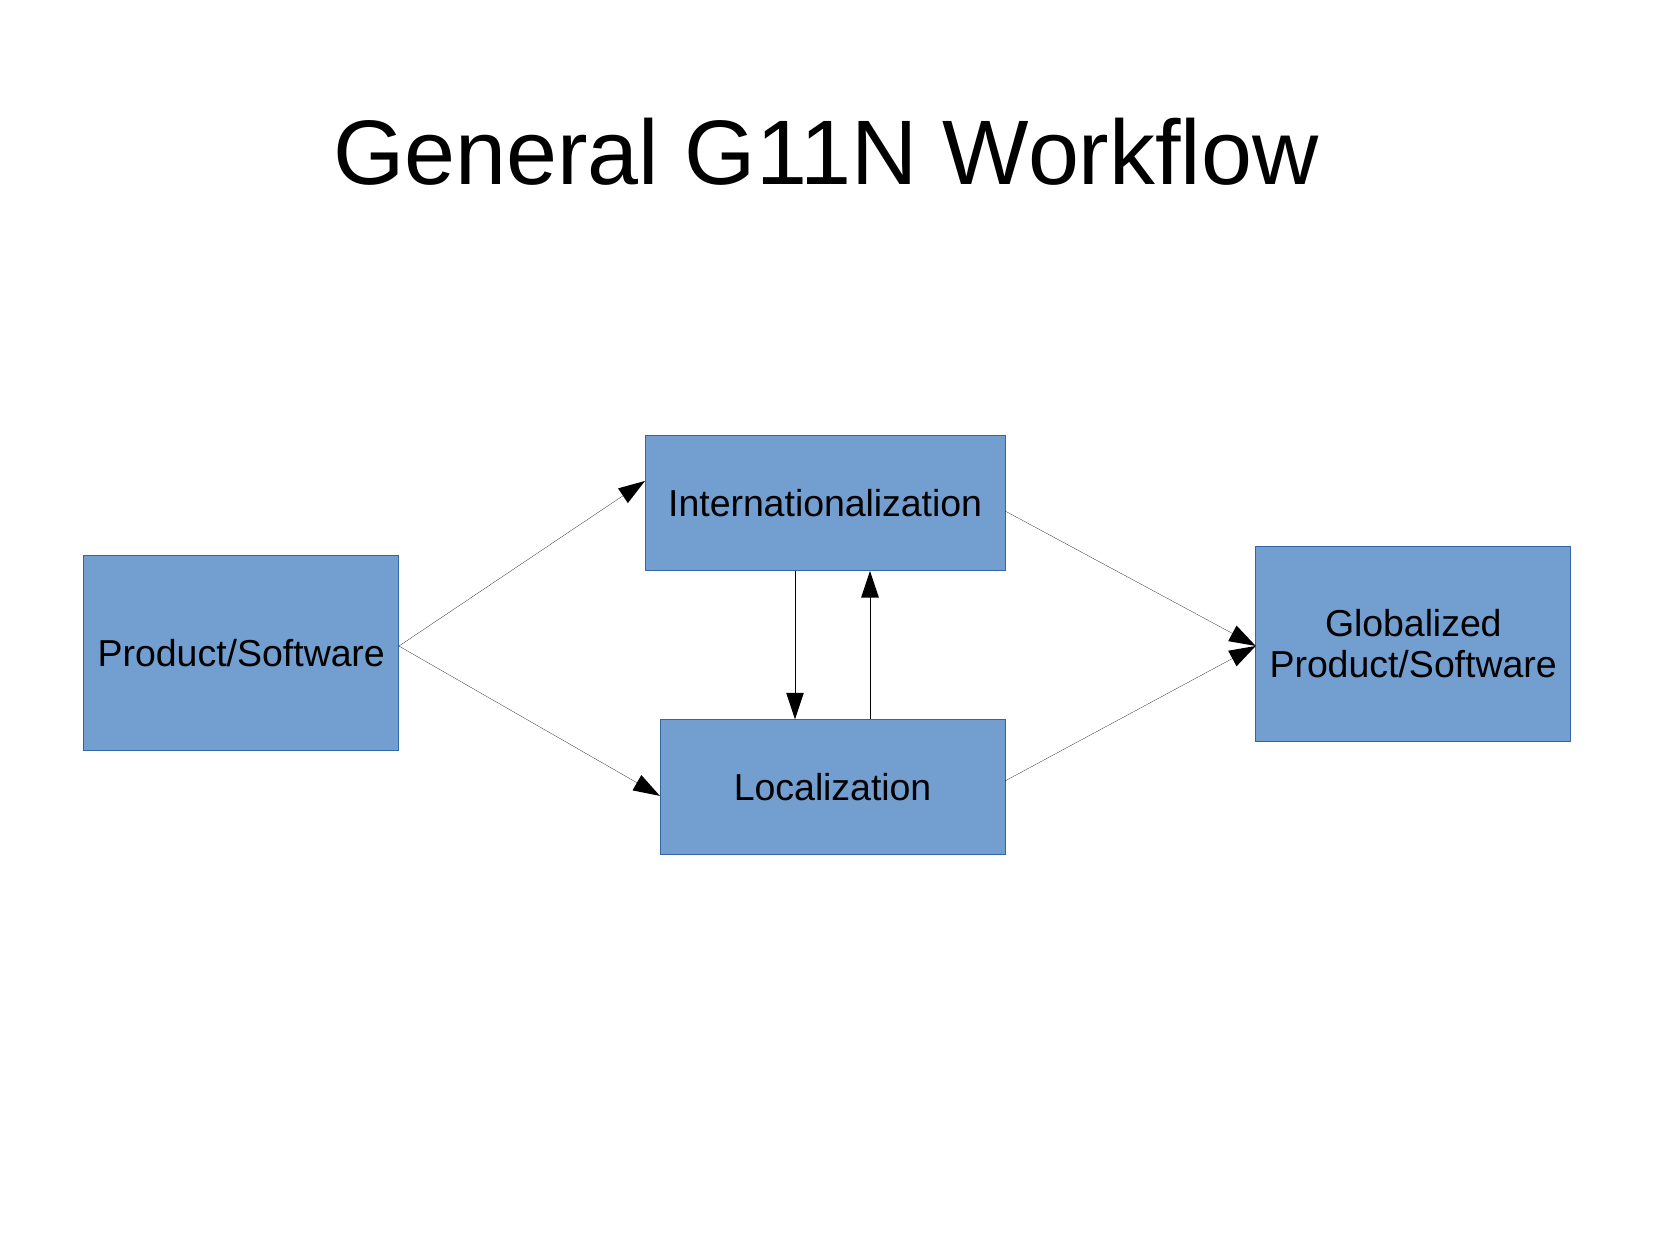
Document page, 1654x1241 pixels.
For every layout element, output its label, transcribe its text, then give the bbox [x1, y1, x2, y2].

text_box Internationalization [645, 435, 1006, 571]
text_box Product/Software [83, 555, 399, 751]
text_box Localization [660, 719, 1006, 855]
title General G11N Workflow [82, 49, 1571, 257]
text_box Globalized Product/Software [1255, 546, 1571, 742]
